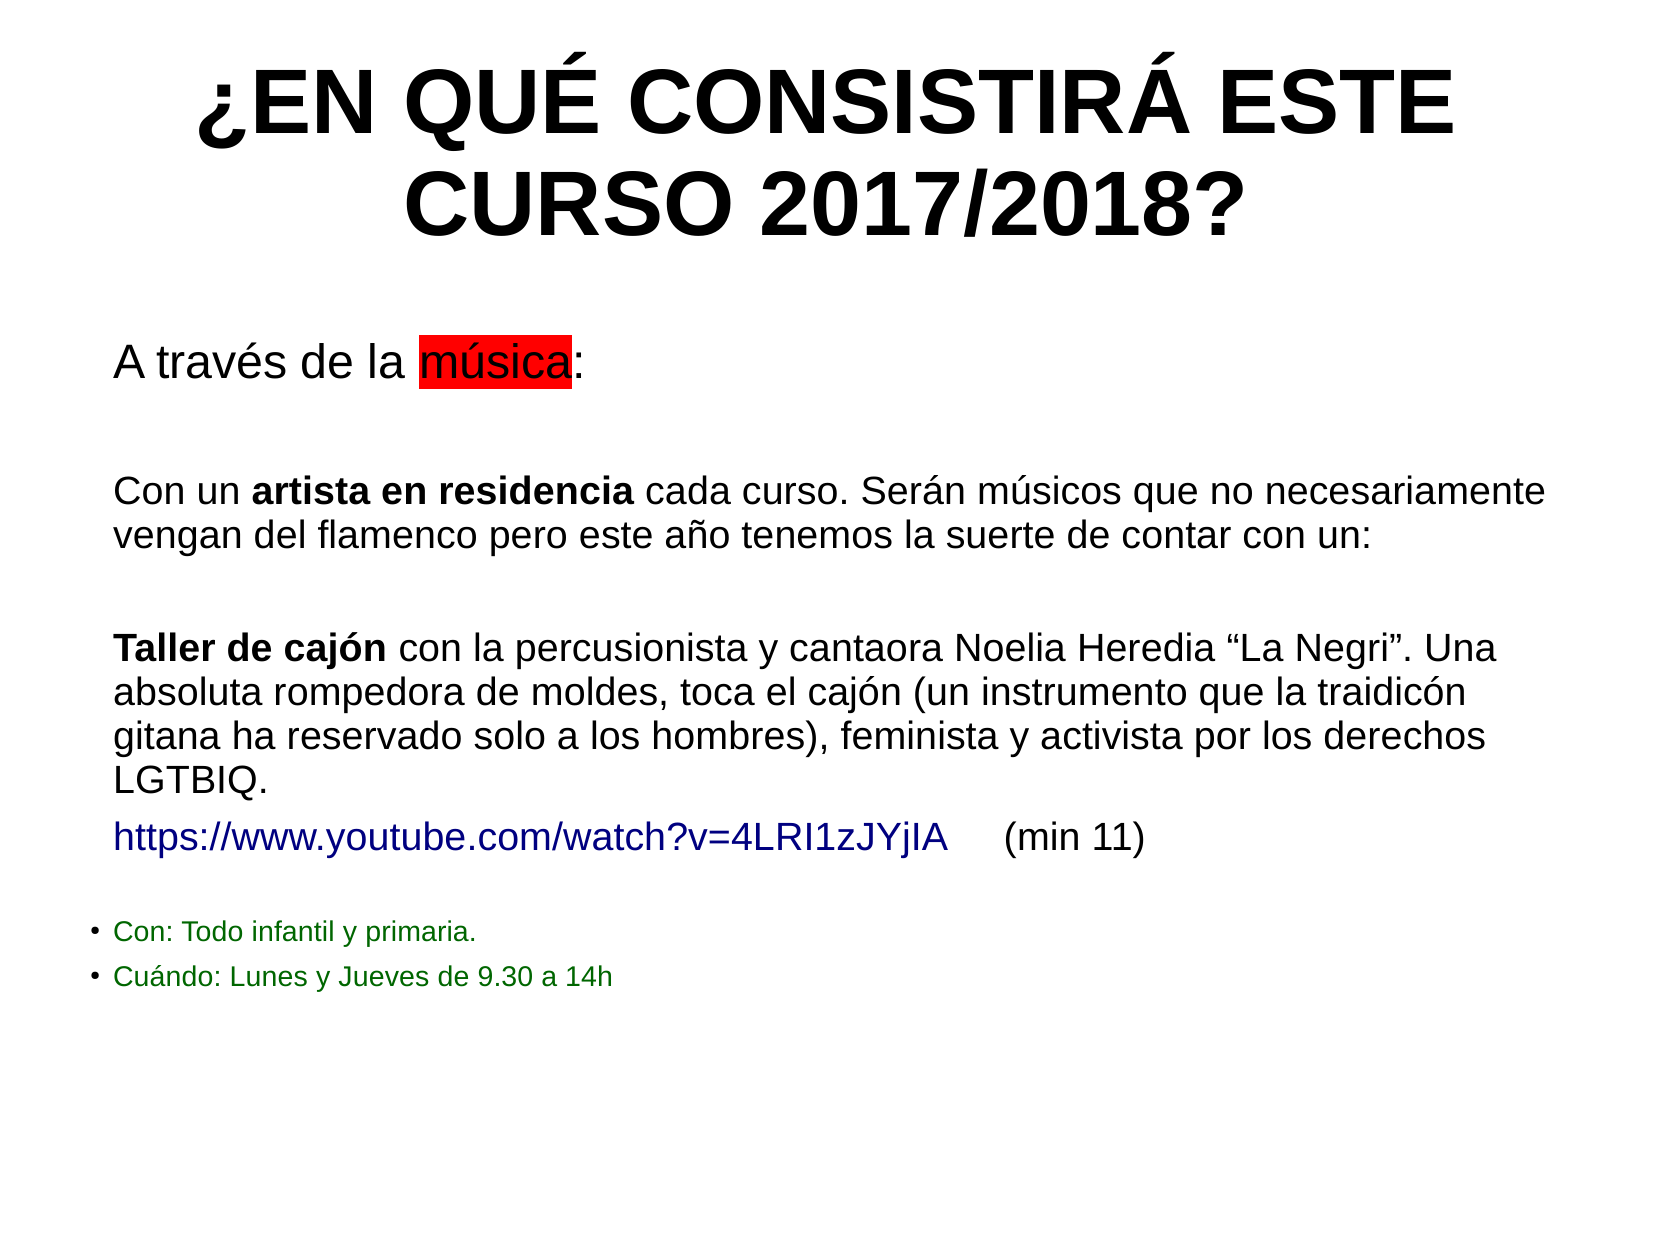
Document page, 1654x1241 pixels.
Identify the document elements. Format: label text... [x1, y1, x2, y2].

title ¿EN QUÉ CONSISTIRÁ ESTE CURSO 2017/2018? [82, 49, 1571, 257]
list A través de la música: Con un artista en residencia cada curso. Serán músicos que no necesariamente vengan del flamenco pero este año tenemos la suerte de contar con un: Taller de cajón con la percusionista y cantaora Noelia Heredia “La Negri”. Una absoluta rompedora de moldes, toca el cajón (un instrumento que la traidicón gitana ha reservado solo a los hombres), feminista y activista por los derechos LGTBIQ. https://www.youtube.com/watch?v=4LRI1zJYjIA (min 11) Con: Todo infantil y primaria. Cuándo: Lunes y Jueves de 9.30 a 14h [82, 290, 1571, 1010]
